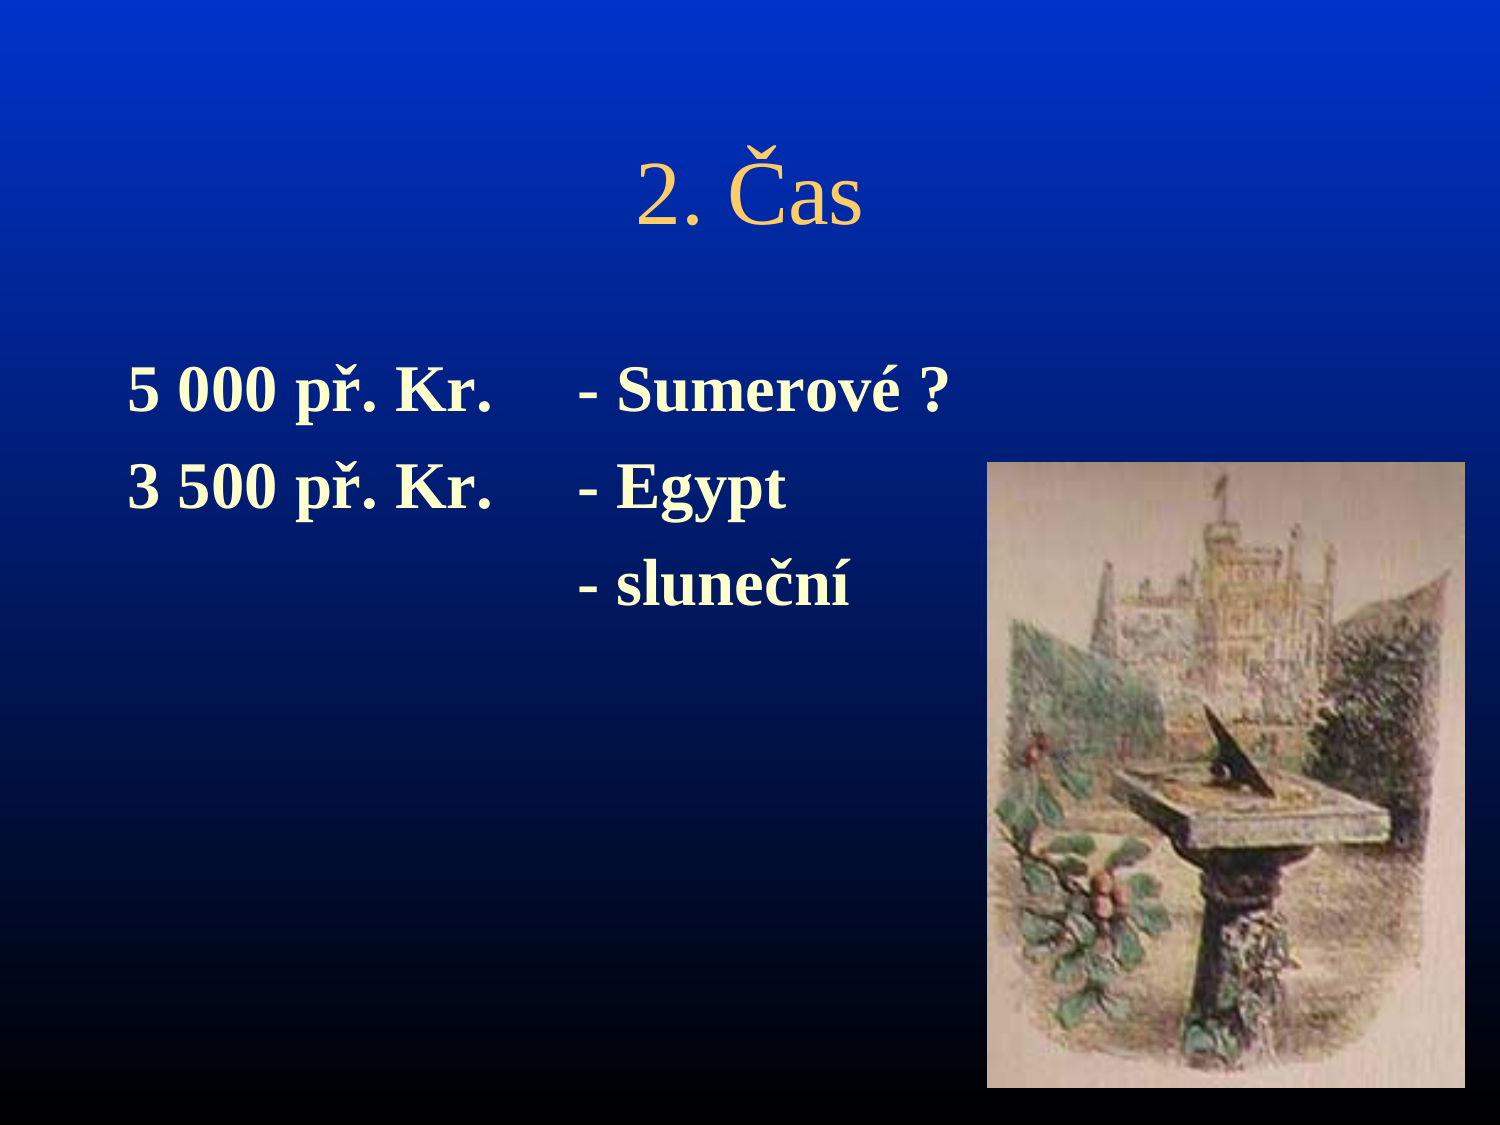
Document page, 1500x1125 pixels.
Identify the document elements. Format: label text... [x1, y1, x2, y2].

list 5 000 př. Kr. - Sumerové ? 3 500 př. Kr. - Egypt - sluneční [112, 337, 1388, 1013]
picture [987, 462, 1465, 1088]
title 2. Čas [112, 37, 1388, 250]
